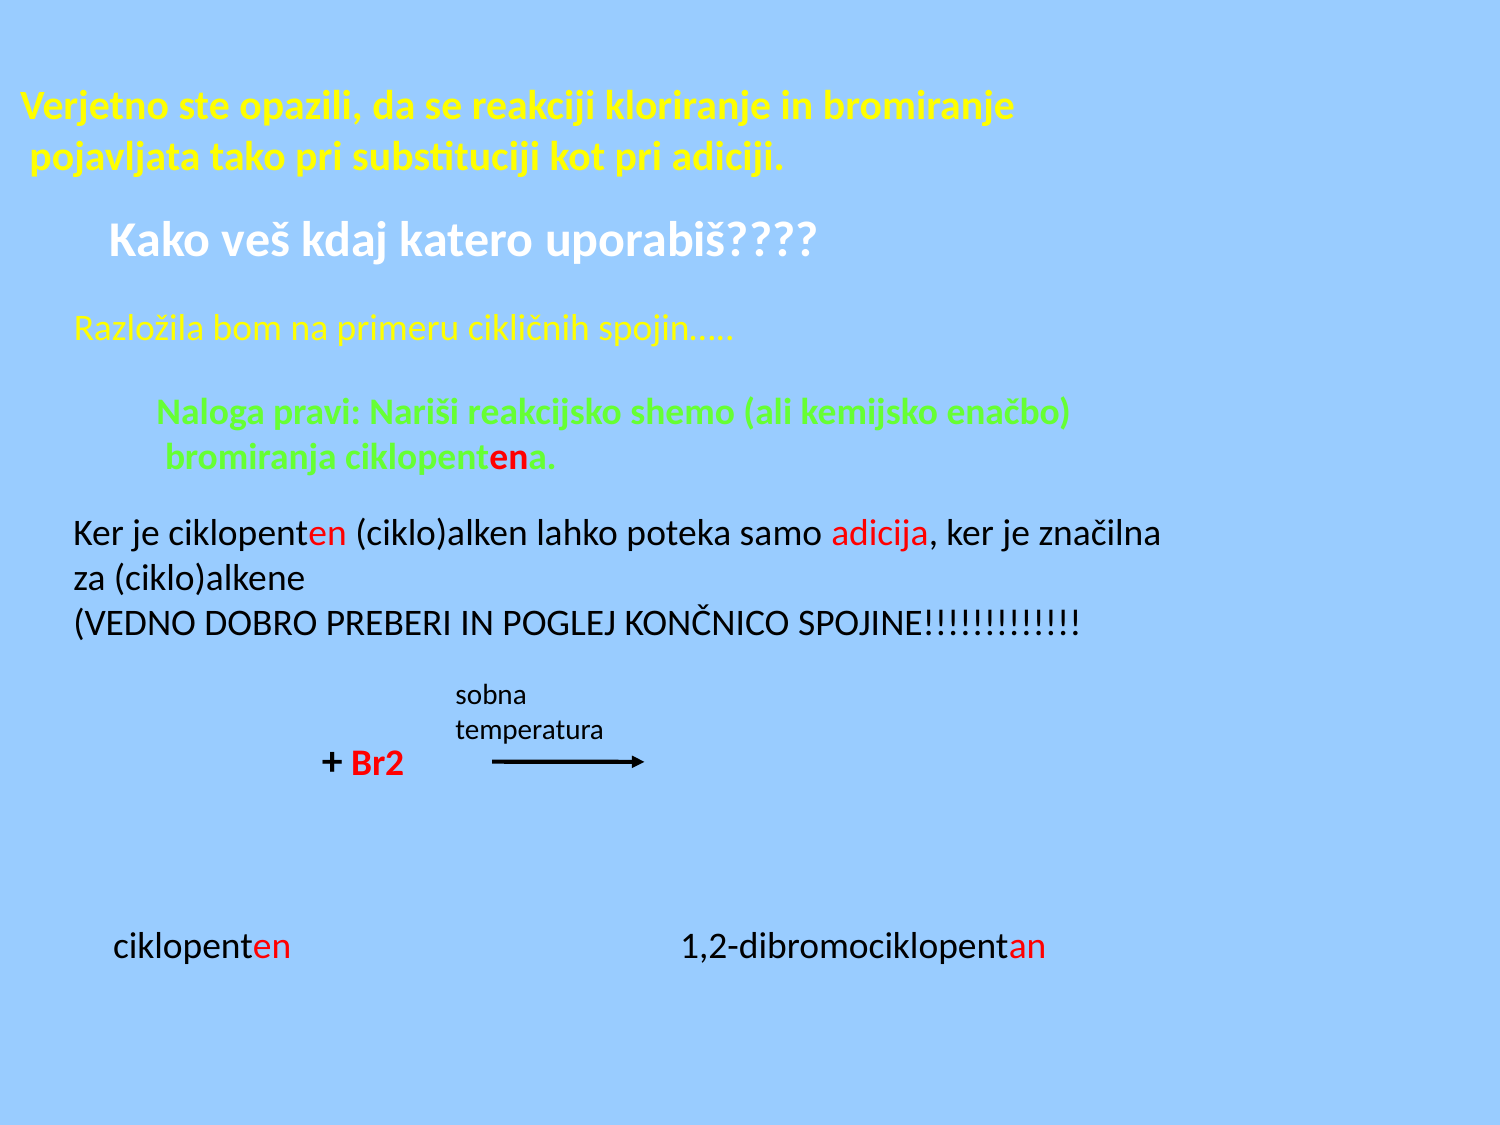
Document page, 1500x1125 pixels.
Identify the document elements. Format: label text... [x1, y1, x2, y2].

text_box Naloga pravi: Nariši reakcijsko shemo (ali kemijsko enačbo) bromiranja ciklopentena. [141, 379, 1433, 485]
text_box Verjetno ste opazili, da se reakciji kloriranje in bromiranje pojavljata tako pri substituciji kot pri adiciji. [5, 70, 1406, 186]
text_box Razložila bom na primeru cikličnih spojin….. [59, 295, 917, 356]
text_box ciklopenten [98, 913, 347, 974]
text_box Ker je ciklopenten (ciklo)alken lahko poteka samo adicija, ker je značilna za (ciklo)alkene (VEDNO DOBRO PREBERI IN POGLEJ KONČNICO SPOJINE!!!!!!!!!!!!! [58, 500, 1462, 650]
text_box 1,2-dibromociklopentan [665, 913, 1142, 974]
text_box + Br2 [307, 726, 457, 792]
text_box Kako veš kdaj katero uporabiš???? [94, 199, 1097, 274]
text_box sobna temperatura [440, 667, 655, 753]
